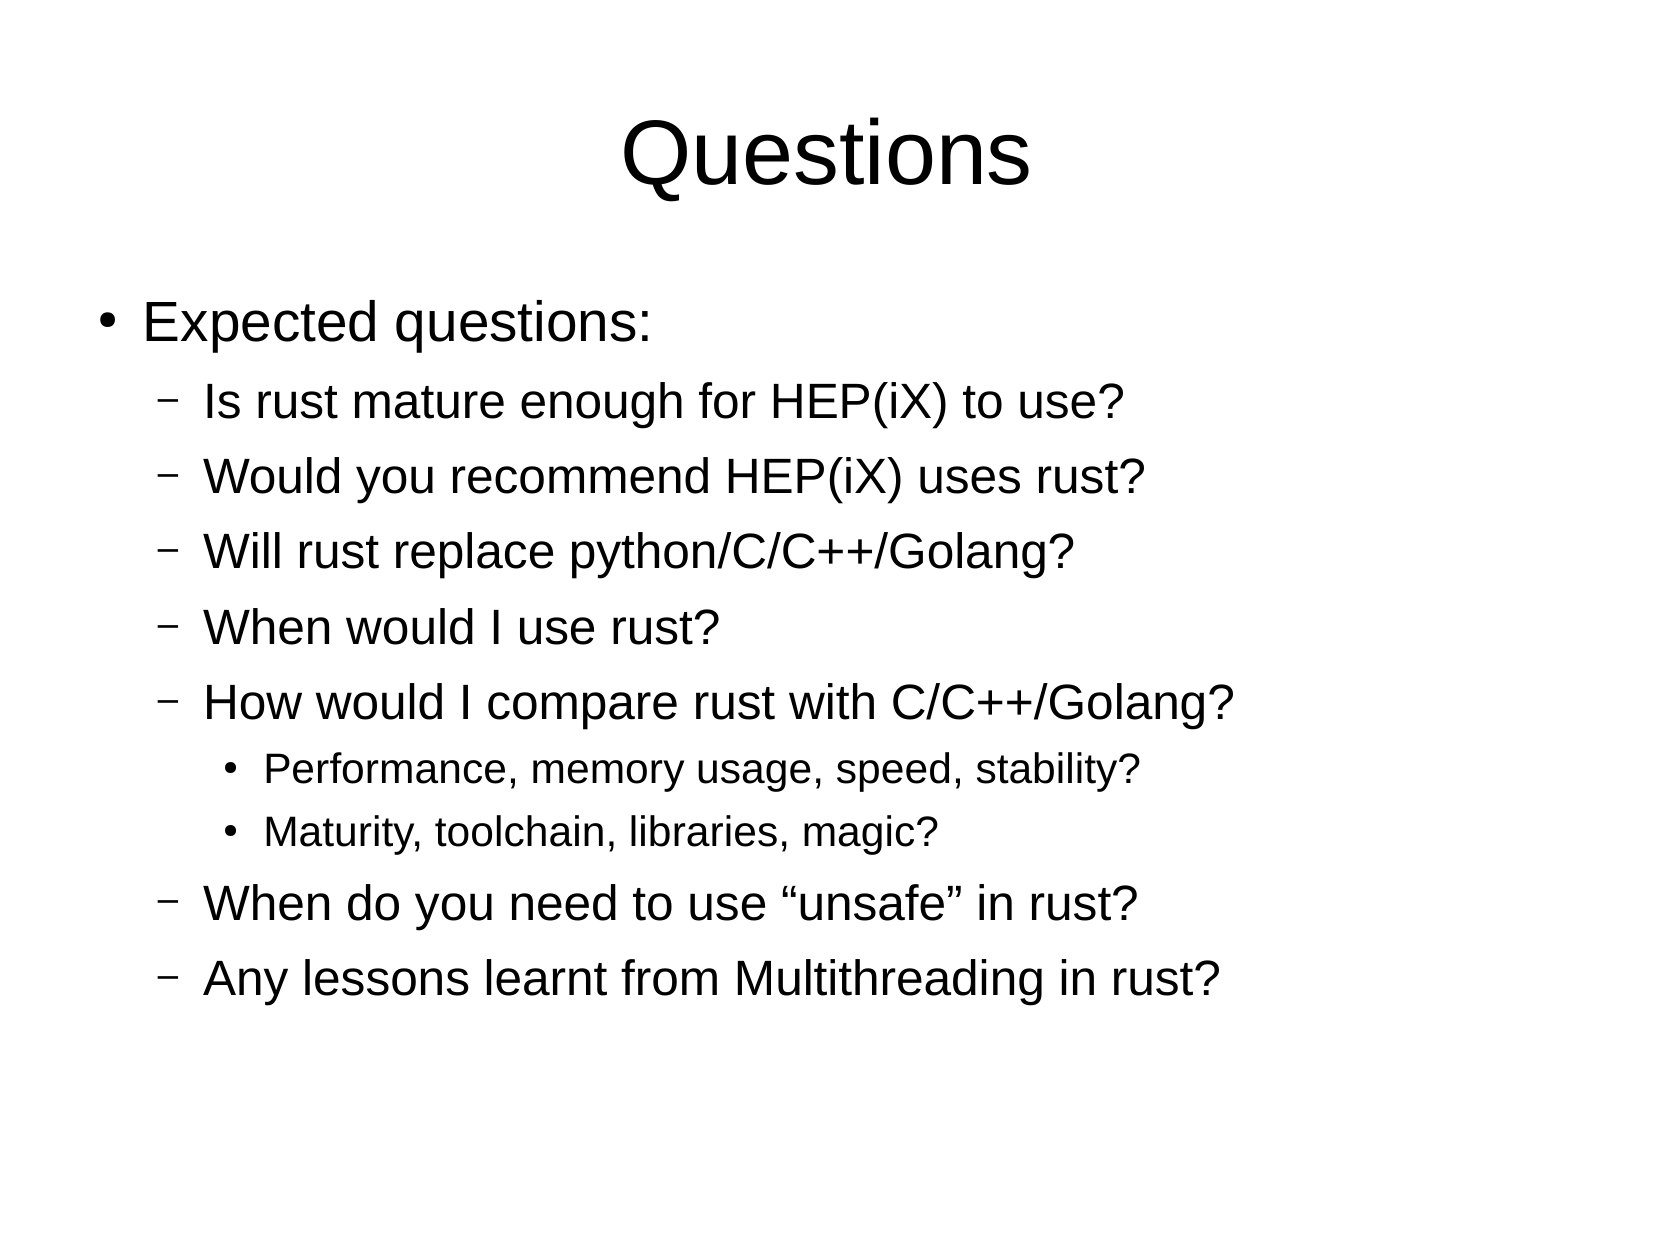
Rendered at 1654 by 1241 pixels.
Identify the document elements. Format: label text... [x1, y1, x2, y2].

list Expected questions: Is rust mature enough for HEP(iX) to use? Would you recommend HEP(iX) uses rust? Will rust replace python/C/C++/Golang? When would I use rust? How would I compare rust with C/C++/Golang? Performance, memory usage, speed, stability? Maturity, toolchain, libraries, magic? When do you need to use “unsafe” in rust? Any lessons learnt from Multithreading in rust? [82, 290, 1571, 1010]
title Questions [82, 49, 1571, 257]
